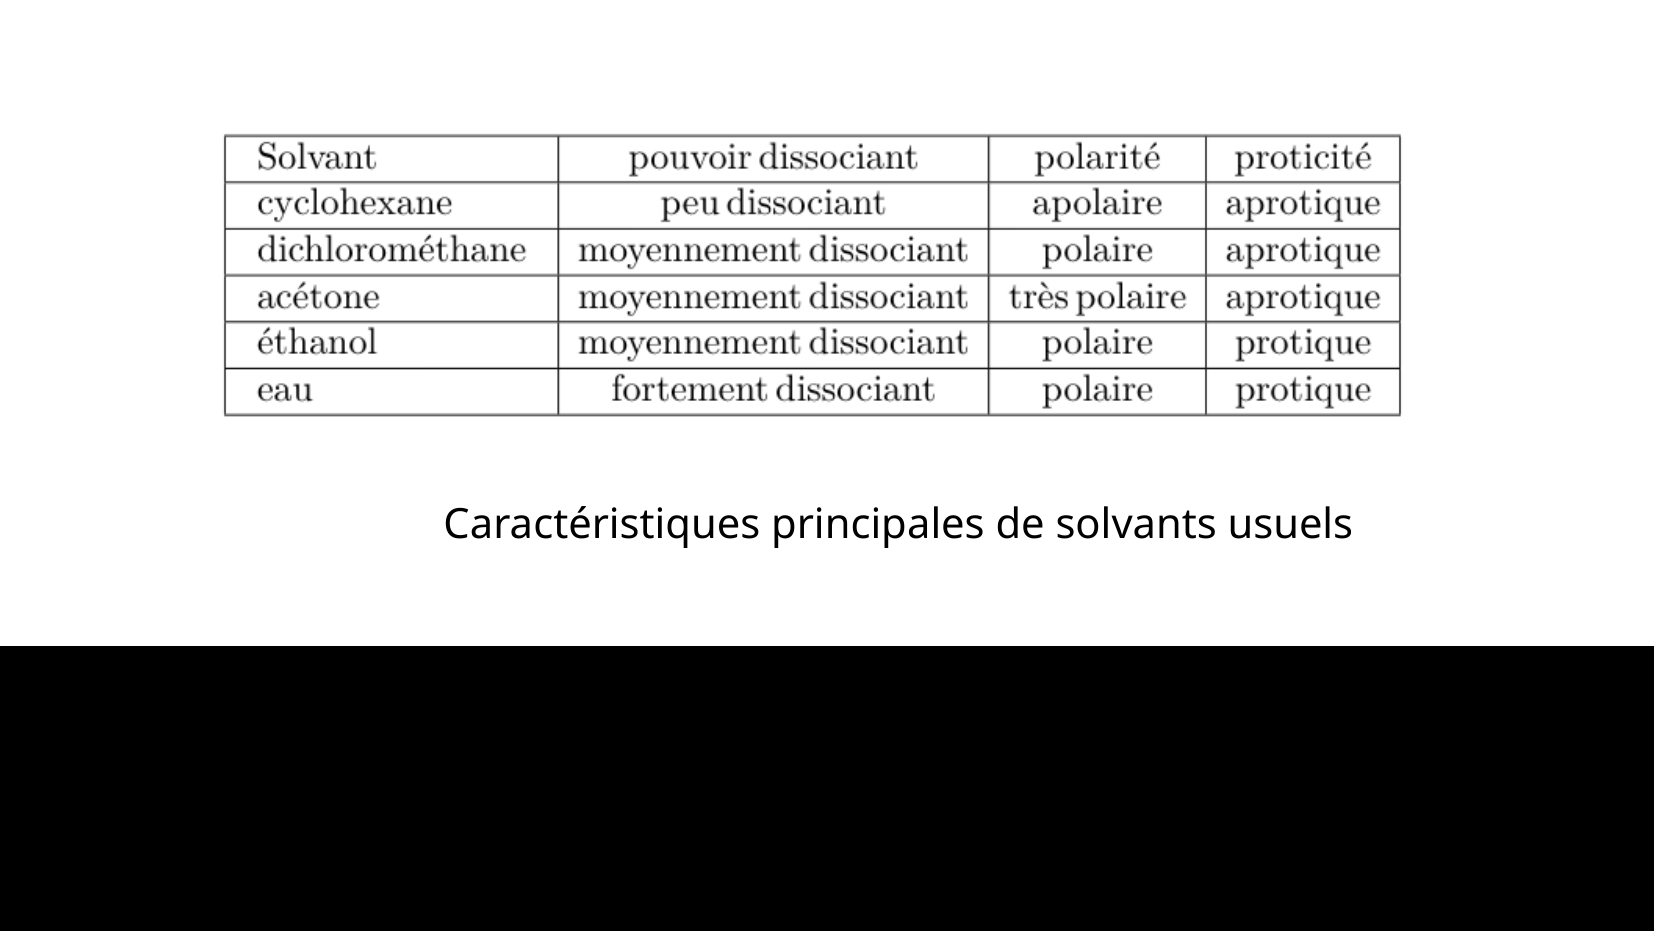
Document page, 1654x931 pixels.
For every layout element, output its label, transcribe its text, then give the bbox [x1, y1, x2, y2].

text_box [0, 646, 1654, 931]
picture [212, 125, 1412, 426]
text_box Caractéristiques principales de solvants usuels [428, 486, 1252, 556]
